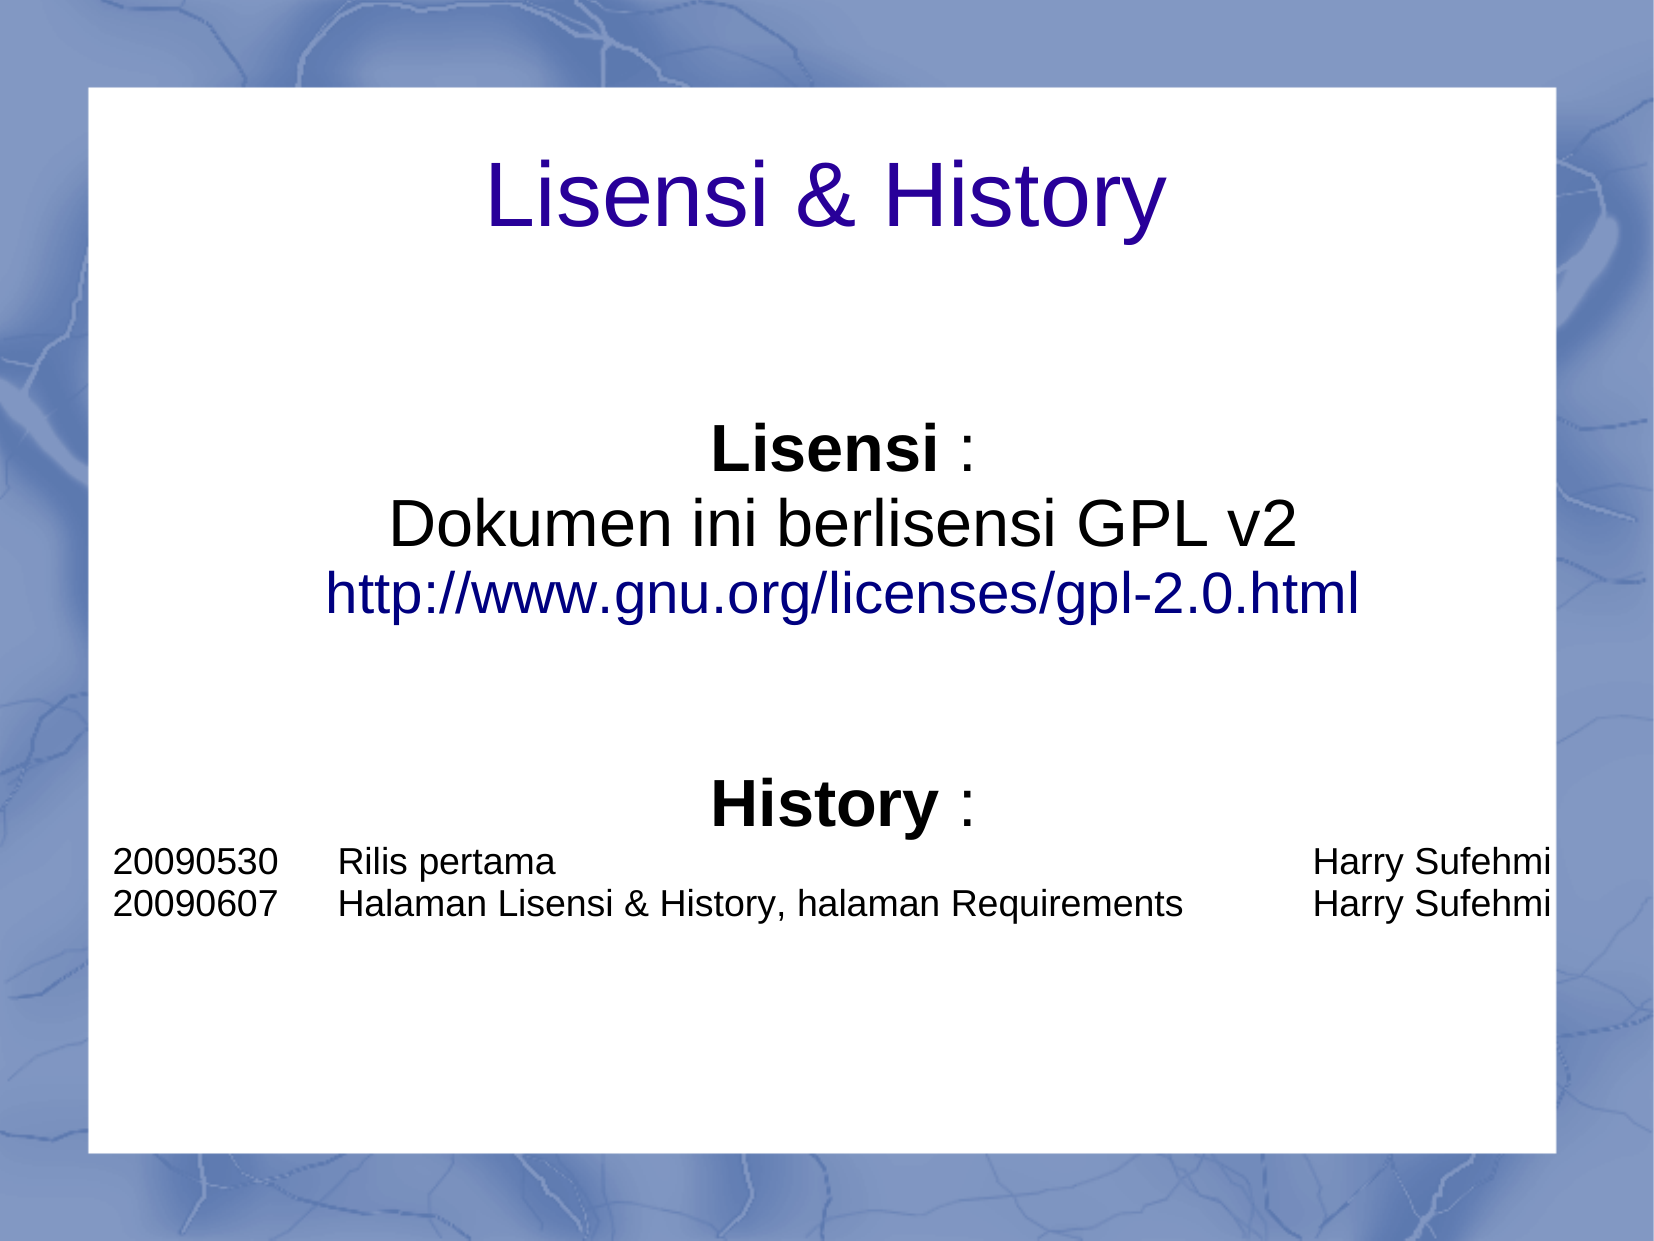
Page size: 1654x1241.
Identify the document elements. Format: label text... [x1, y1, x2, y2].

picture [0, 0, 1654, 1241]
title Lisensi & History [118, 98, 1536, 291]
subtitle Lisensi : Dokumen ini berlisensi GPL v2 http://www.gnu.org/licenses/gpl-2.0.html History : 20090530 Rilis pertama Harry Sufehmi 20090607 Halaman Lisensi & History, halaman Requirements Harry Sufehmi [112, 333, 1576, 1003]
